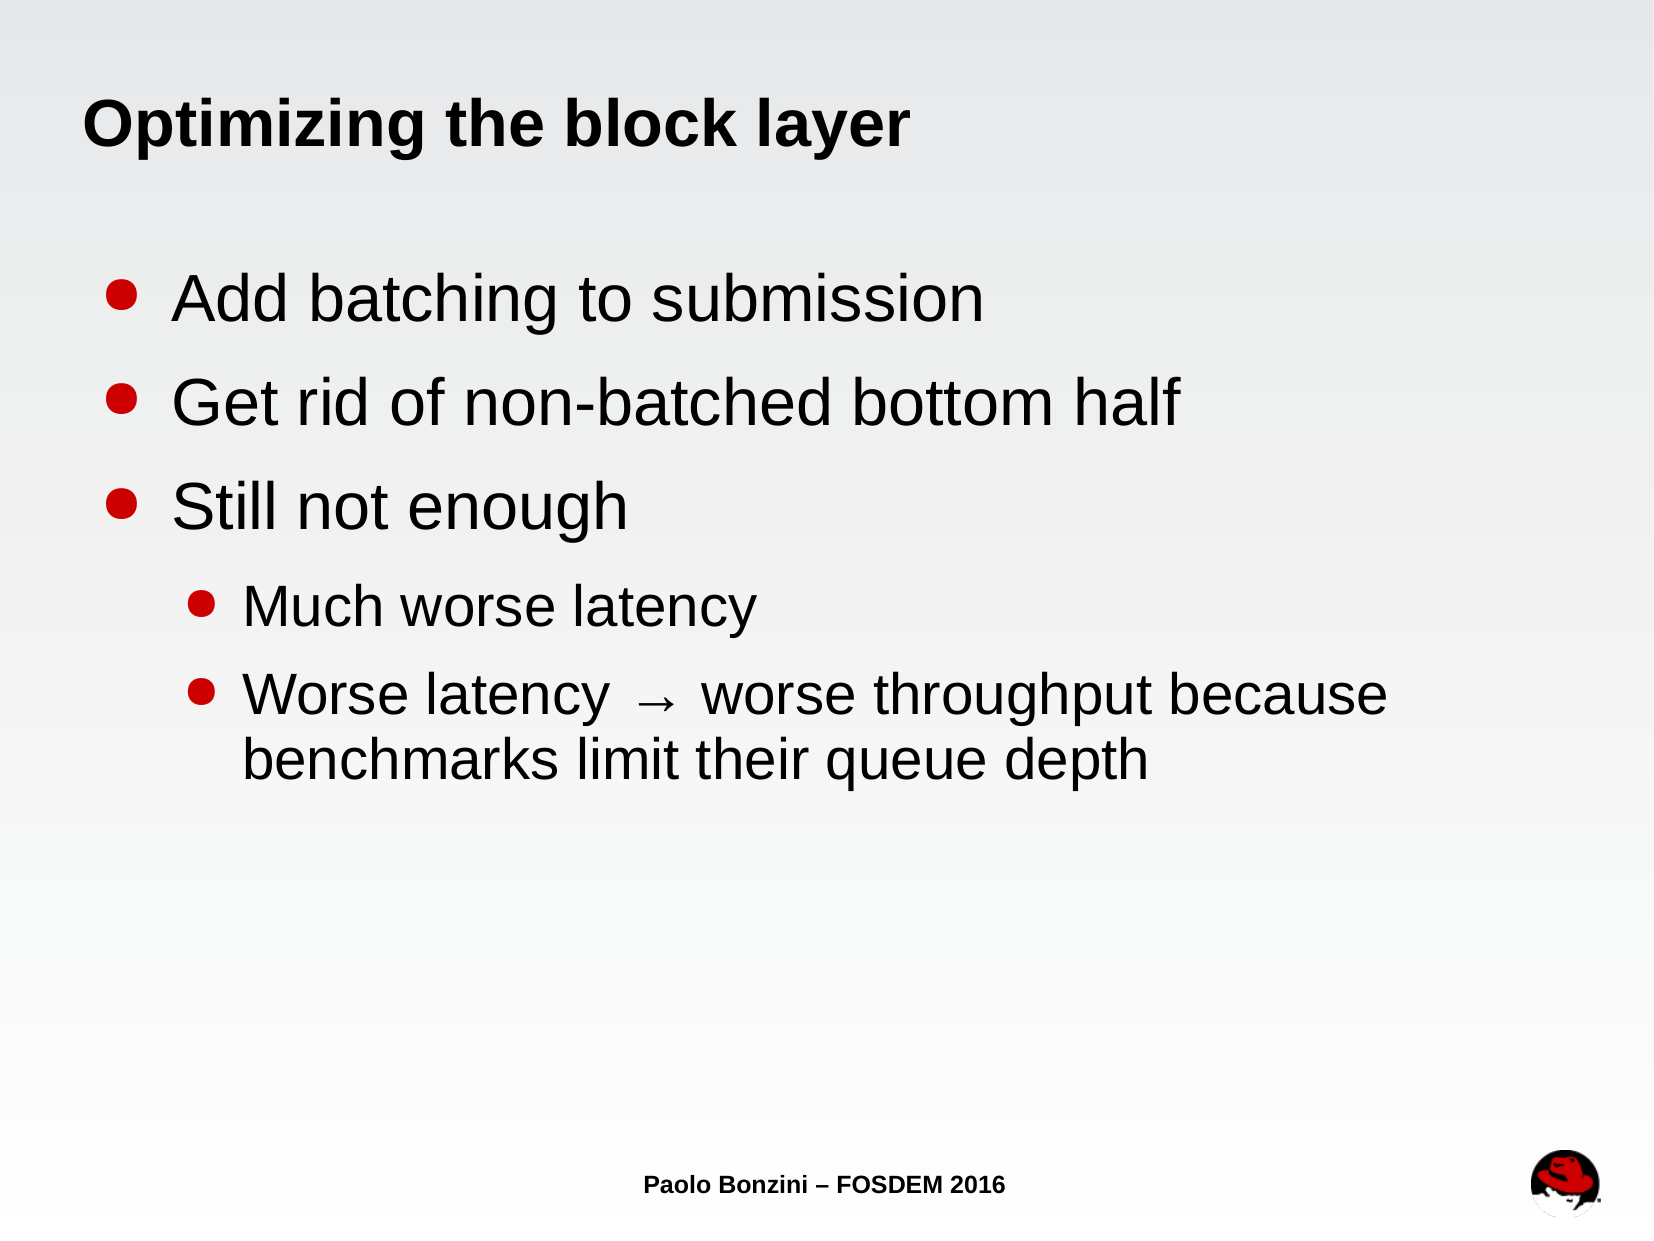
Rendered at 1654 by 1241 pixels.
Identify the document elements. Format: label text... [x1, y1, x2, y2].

picture [0, 0, 1654, 1241]
title Optimizing the block layer [82, 19, 1571, 227]
list Add batching to submission Get rid of non-batched bottom half Still not enough Much worse latency Worse latency → worse throughput because benchmarks limit their queue depth [82, 260, 1571, 980]
